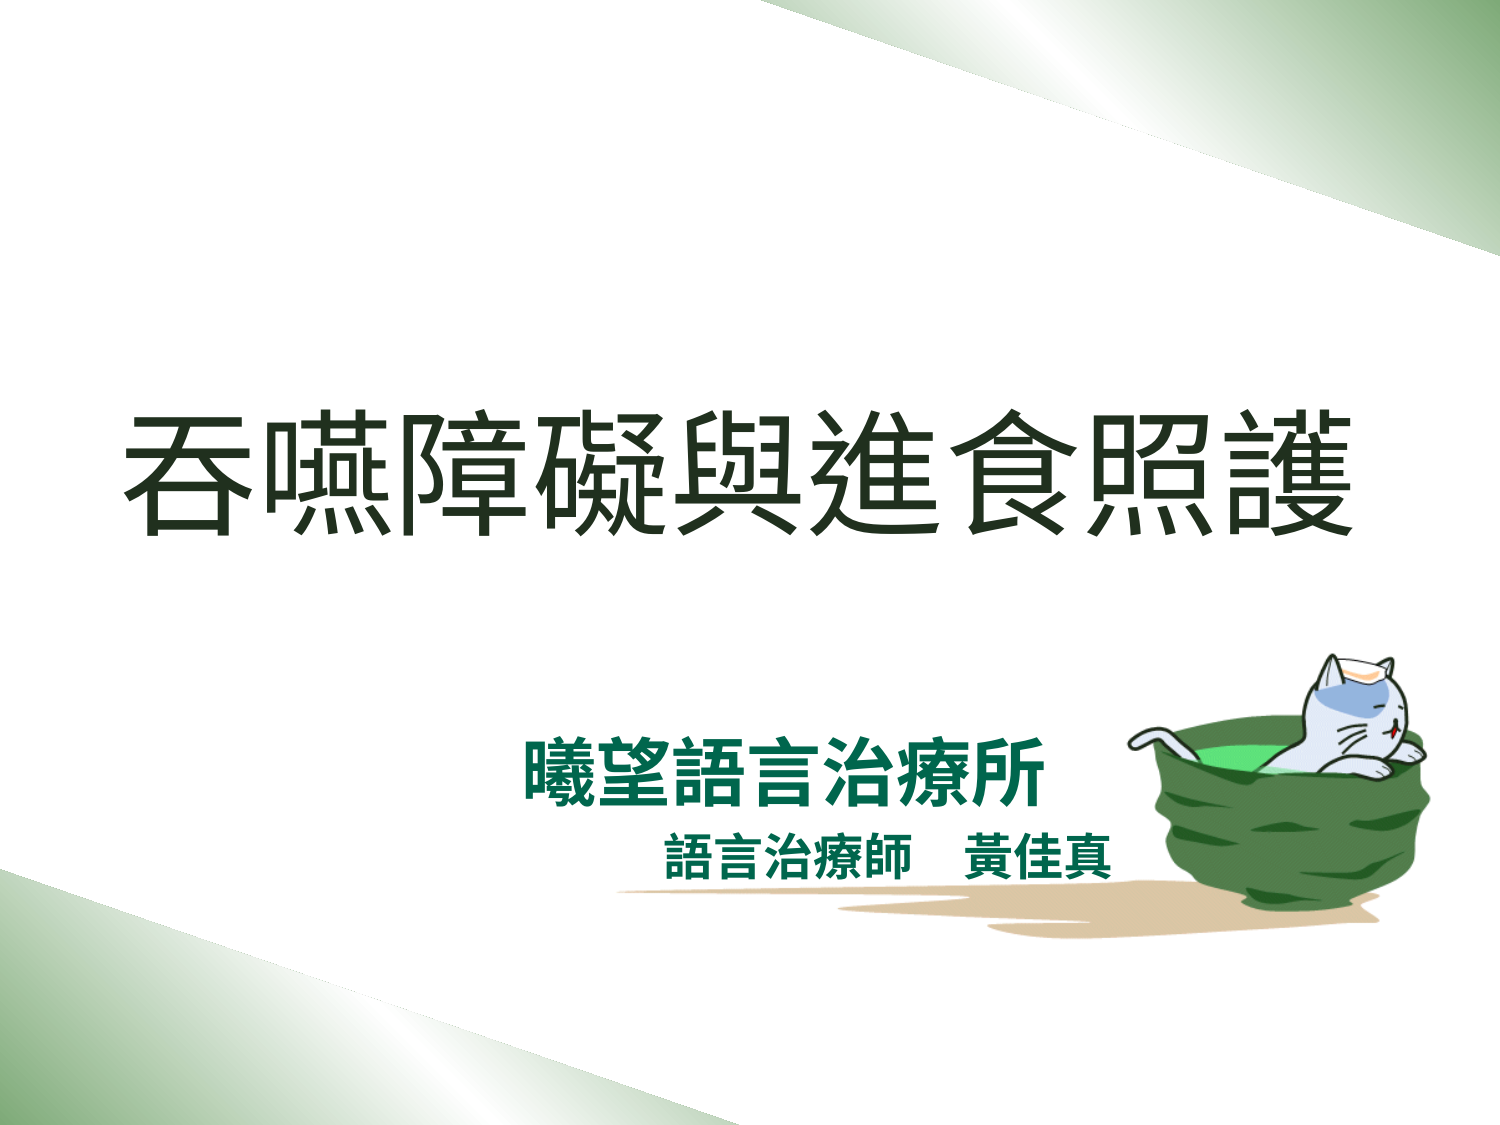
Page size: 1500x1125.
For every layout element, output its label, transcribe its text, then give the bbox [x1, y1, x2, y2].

subtitle 曦望語言治療所 語言治療師 黃佳真 [171, 664, 1129, 894]
picture [608, 645, 1438, 948]
title 吞嚥障礙與進食照護 [76, 349, 1400, 591]
